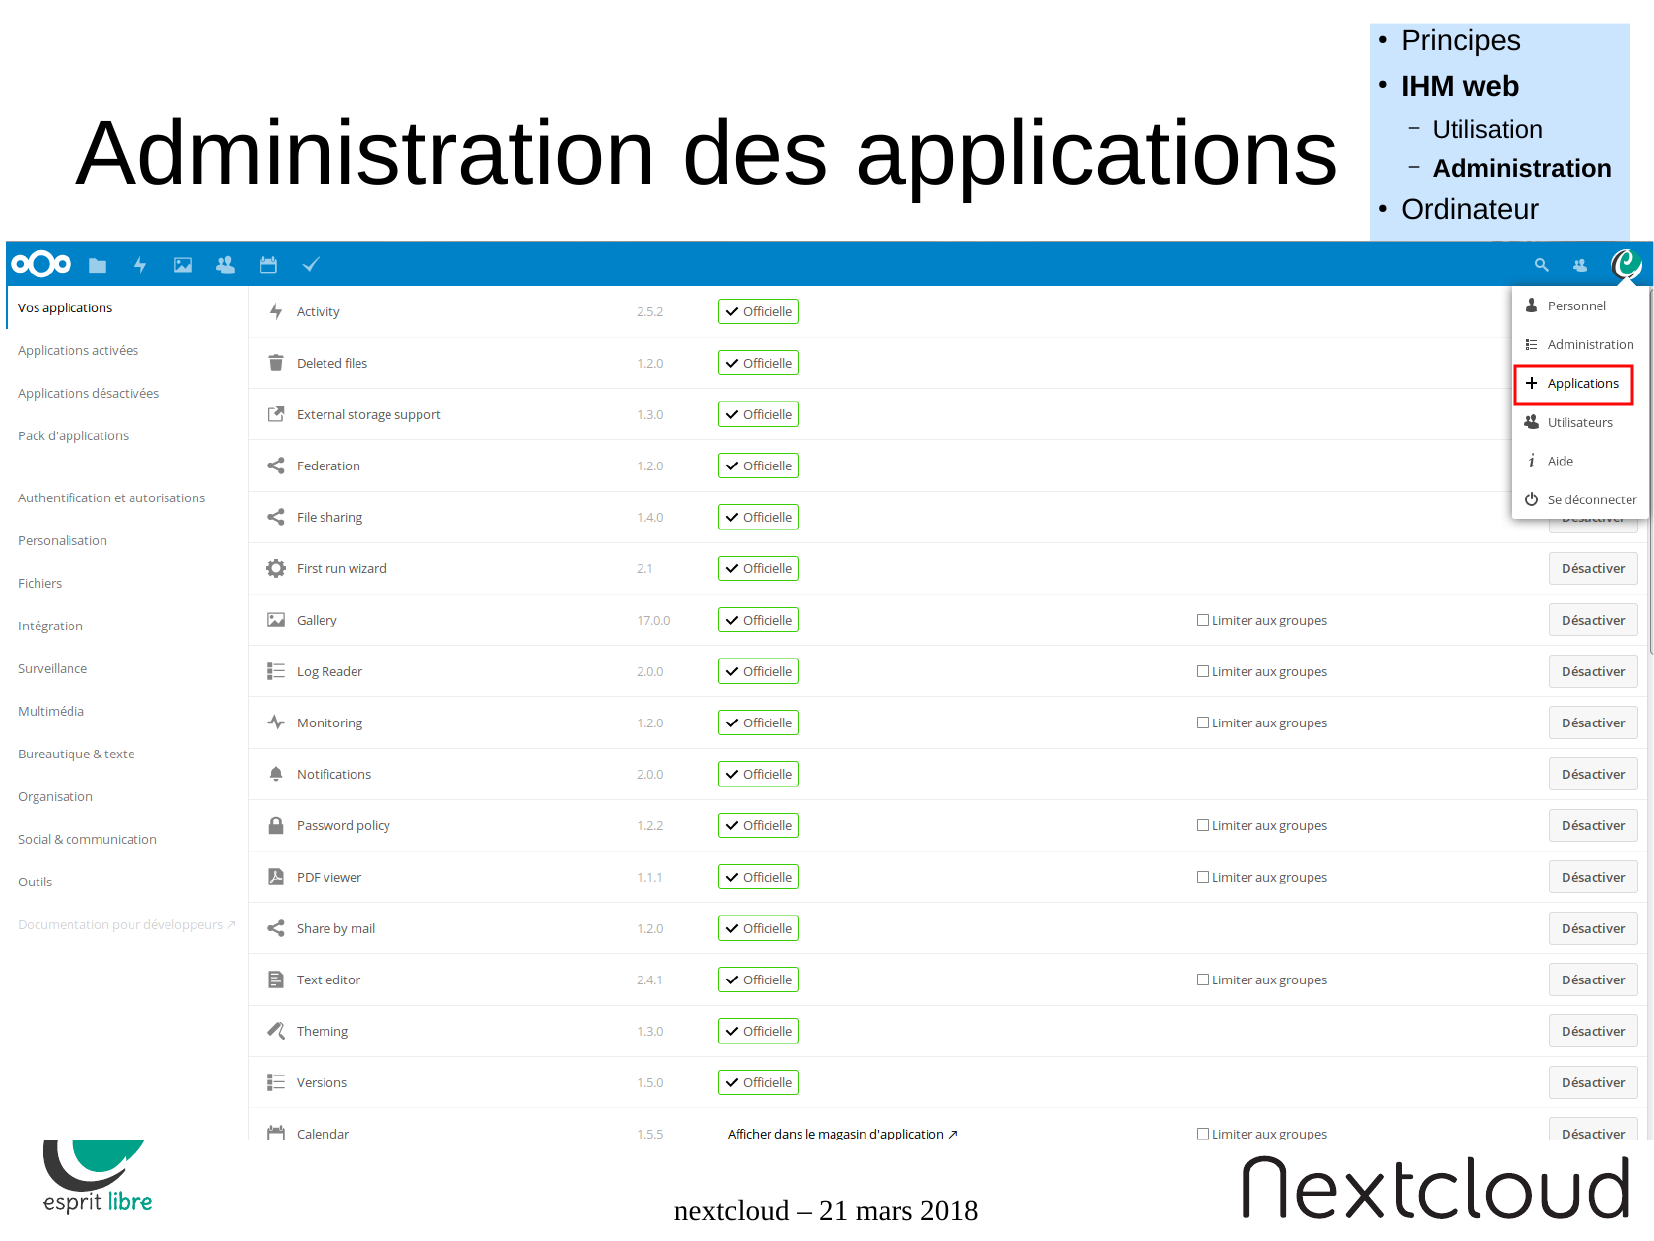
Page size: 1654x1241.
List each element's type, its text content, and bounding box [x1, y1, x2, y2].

picture [6, 241, 1654, 1140]
title Administration des applications [0, 49, 1453, 257]
list Principes IHM web Utilisation Administration Ordinateur Fichiers Agendas et carnets d’adresses Mobile [1370, 23, 1630, 241]
